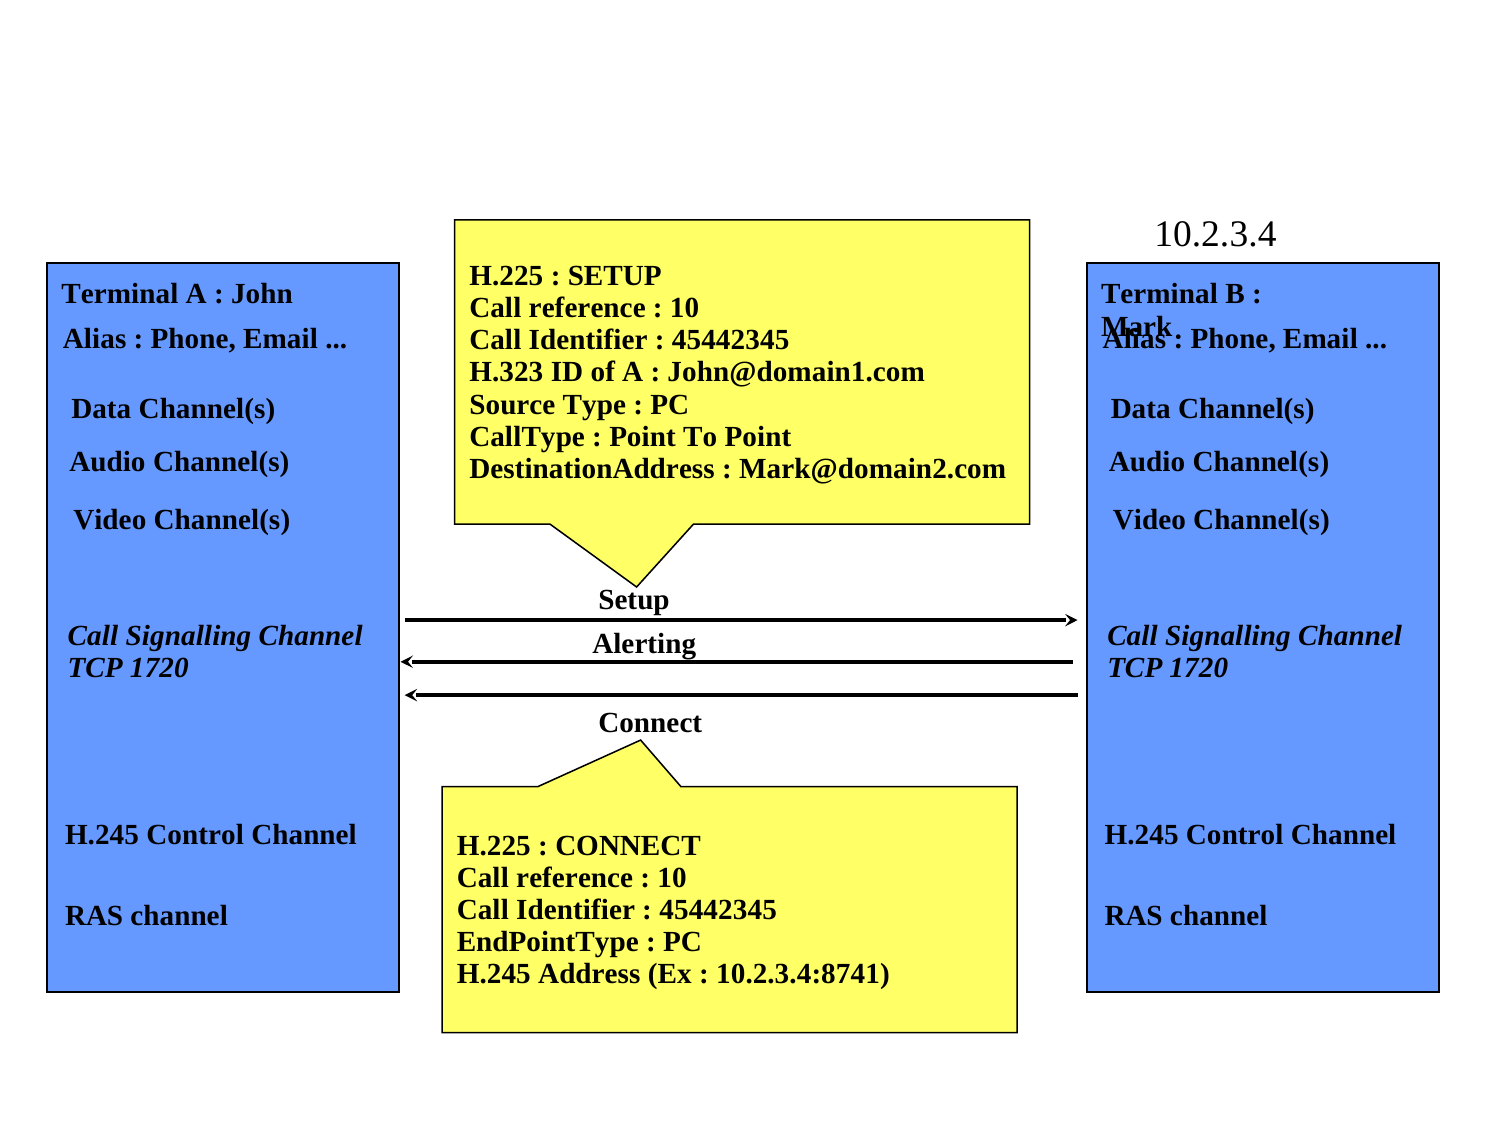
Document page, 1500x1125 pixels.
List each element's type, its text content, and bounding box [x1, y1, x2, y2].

text_box Alias : Phone, Email ... [1087, 314, 1403, 363]
text_box H.245 Control Channel [49, 811, 374, 859]
text_box RAS channel [1089, 892, 1284, 940]
text_box Data Channel(s) [56, 385, 292, 433]
text_box Audio Channel(s) [1093, 437, 1346, 486]
text_box Audio Channel(s) [54, 437, 306, 486]
text_box H.225 : SETUP Call reference : 10 Call Identifier : 45442345 H.323 ID of A : John@domain1.com Source Type : PC CallType : Point To Point DestinationAddress : Mark@domain2.com [454, 219, 1030, 588]
text_box Video Channel(s) [1097, 495, 1346, 544]
text_box Setup [583, 575, 686, 619]
text_box Data Channel(s) [1095, 385, 1331, 433]
text_box [47, 262, 400, 992]
text_box Alias : Phone, Email ... [47, 314, 363, 363]
text_box Connect [583, 698, 718, 747]
text_box RAS channel [49, 892, 245, 940]
text_box 10.2.3.4 [1139, 205, 1292, 263]
text_box H.225 : CONNECT Call reference : 10 Call Identifier : 45442345 EndPointType : PC H.245 Address (Ex : 10.2.3.4:8741) [442, 740, 1018, 1033]
text_box Call Signalling Channel TCP 1720 [52, 611, 379, 692]
text_box Video Channel(s) [58, 495, 307, 544]
text_box H.245 Control Channel [1089, 811, 1413, 859]
text_box Terminal A : John [46, 270, 309, 318]
text_box Call Signalling Channel TCP 1720 [1092, 611, 1419, 692]
text_box Alerting [577, 619, 712, 667]
text_box Terminal B : Mark [1085, 270, 1356, 351]
text_box [1086, 262, 1440, 992]
